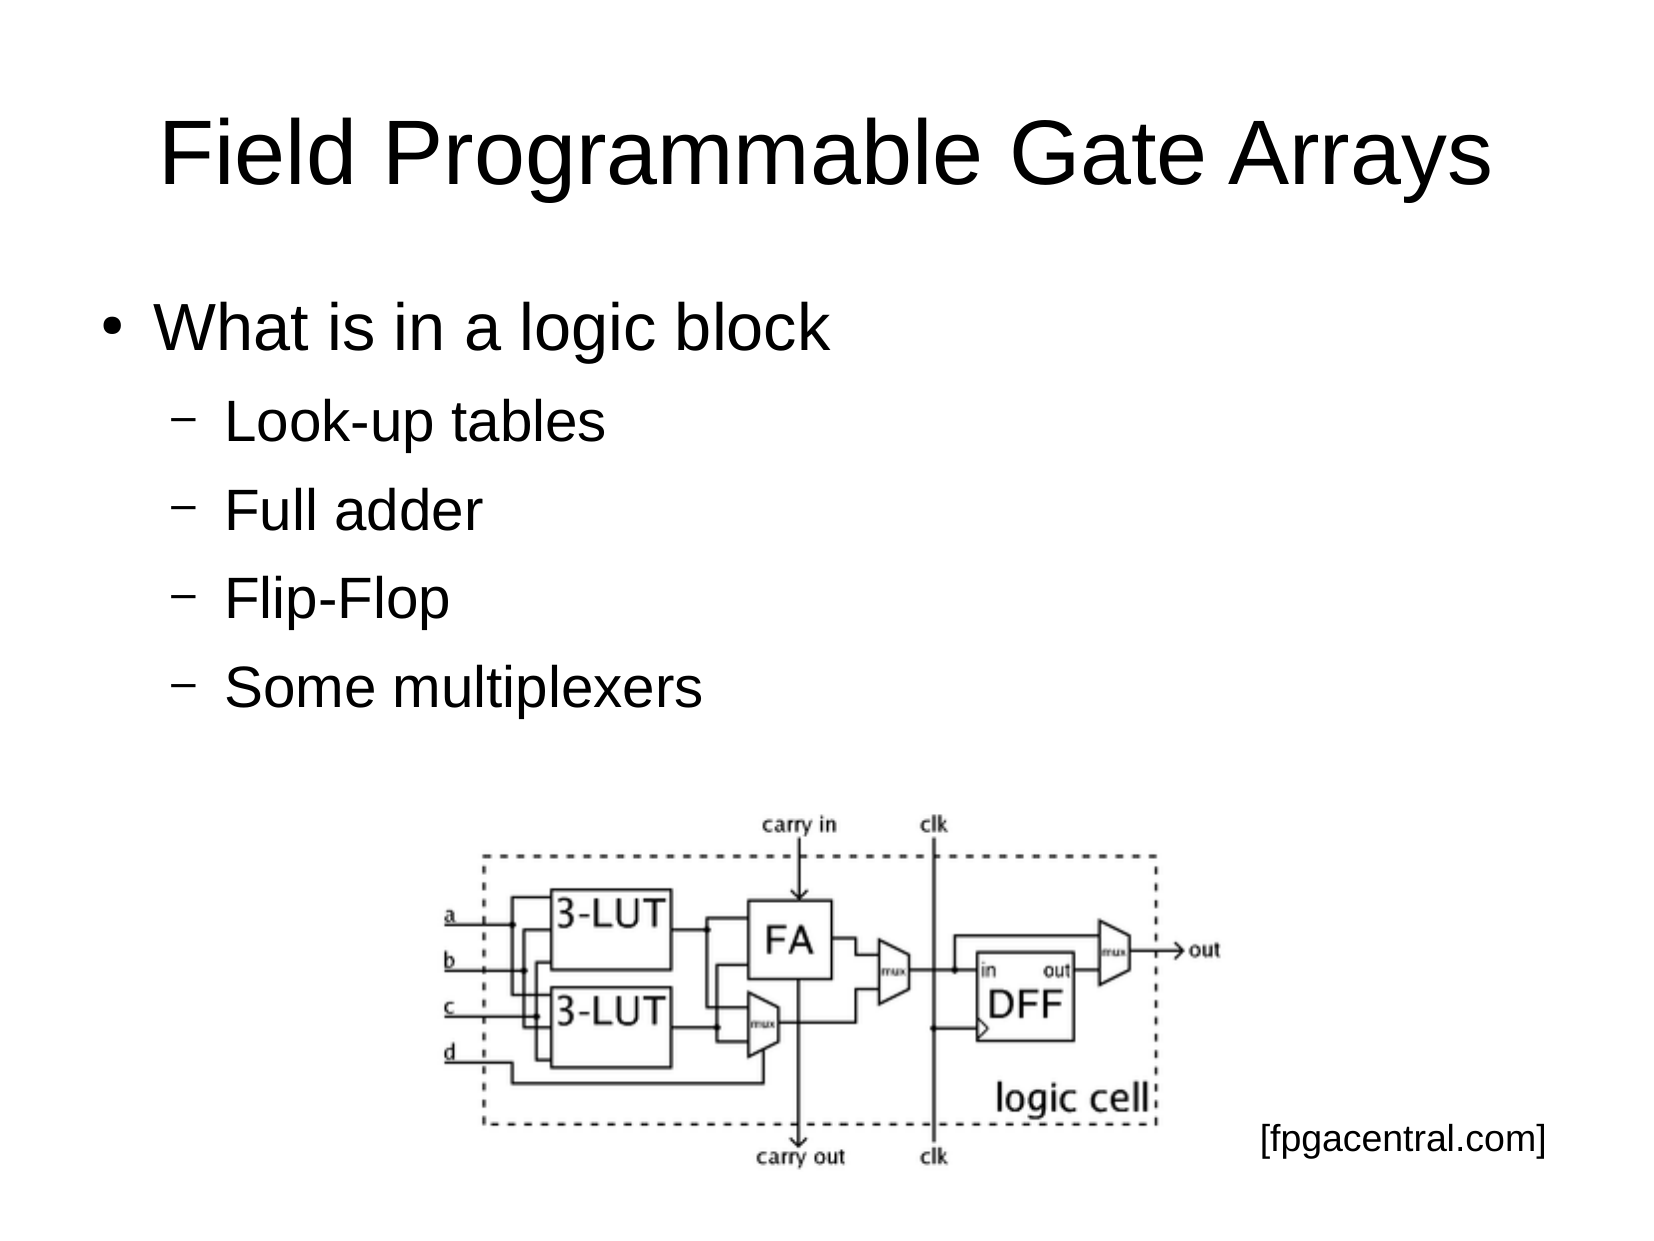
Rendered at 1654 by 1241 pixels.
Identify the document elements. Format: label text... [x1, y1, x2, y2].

list What is in a logic block Look-up tables Full adder Flip-Flop Some multiplexers [82, 290, 1538, 1010]
text_box [fpgacentral.com] [1245, 1110, 1591, 1167]
picture [435, 813, 1231, 1172]
title Field Programmable Gate Arrays [82, 49, 1571, 257]
